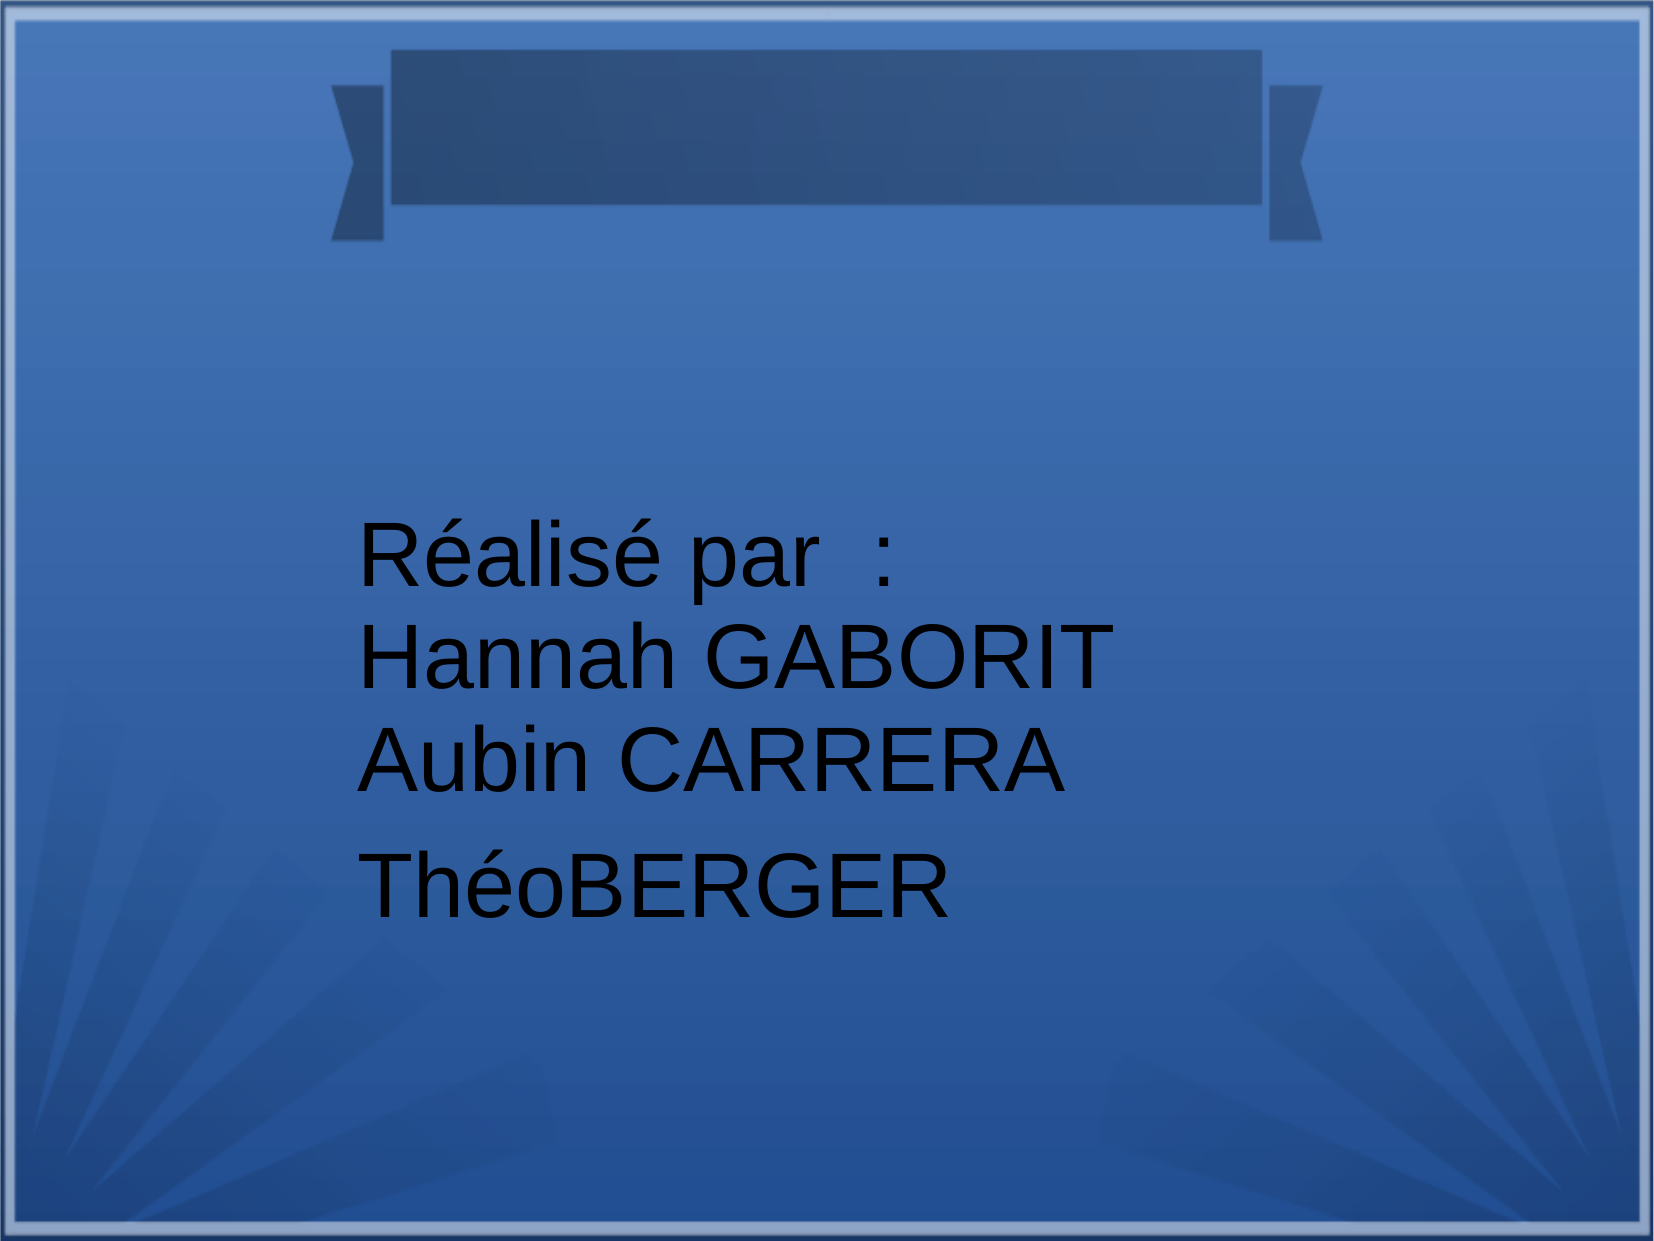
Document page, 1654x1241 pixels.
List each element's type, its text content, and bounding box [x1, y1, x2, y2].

text_box Réalisé par : Hannah GABORIT Aubin CARRERA [342, 496, 1335, 828]
picture [0, 0, 1654, 1241]
text_box ThéoBERGER [342, 827, 1016, 1096]
